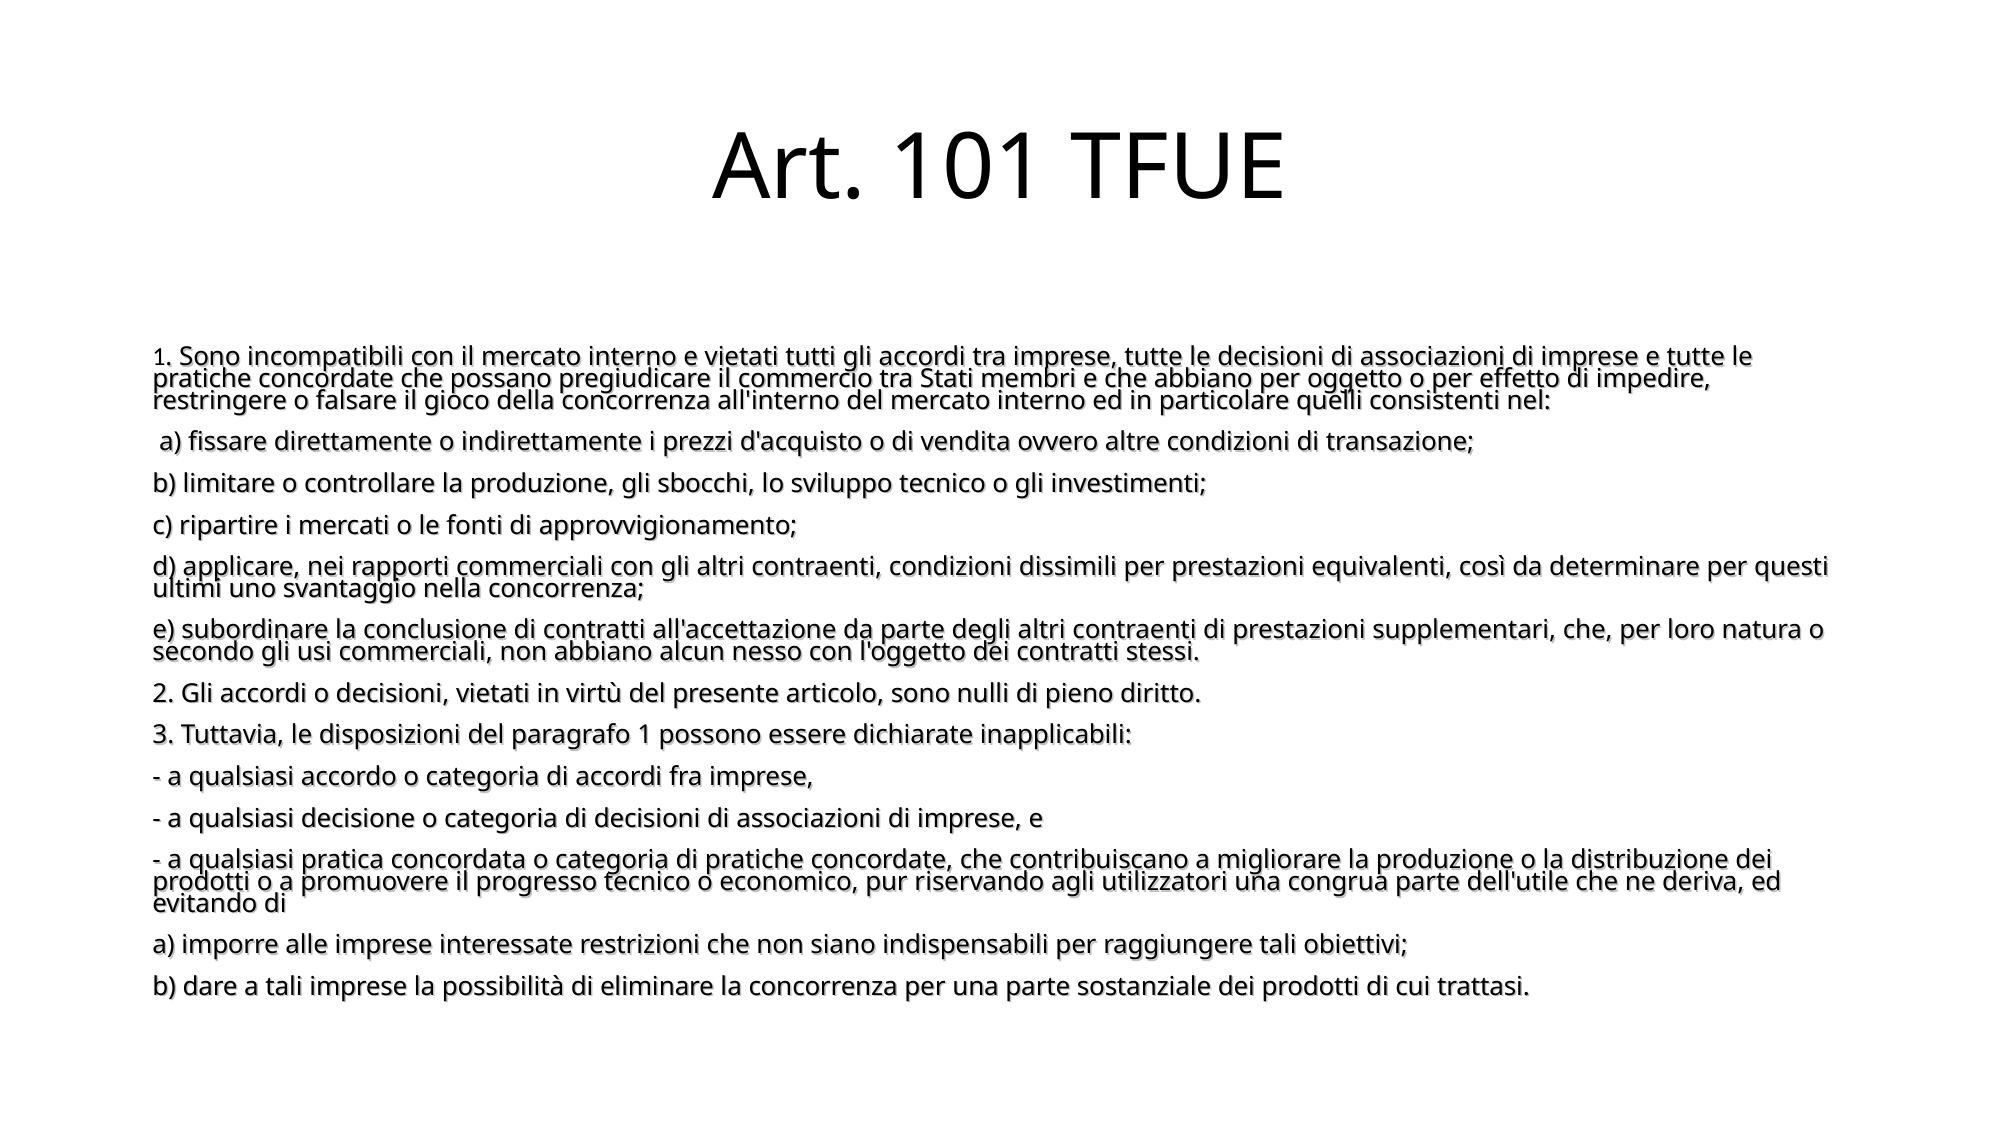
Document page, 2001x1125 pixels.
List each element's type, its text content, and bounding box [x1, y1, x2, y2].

list 1. Sono incompatibili con il mercato interno e vietati tutti gli accordi tra imprese, tutte le decisioni di associazioni di imprese e tutte le pratiche concordate che possano pregiudicare il commercio tra Stati membri e che abbiano per oggetto o per effetto di impedire, restringere o falsare il gioco della concorrenza all'interno del mercato interno ed in particolare quelli consistenti nel: a) fissare direttamente o indirettamente i prezzi d'acquisto o di vendita ovvero altre condizioni di transazione; b) limitare o controllare la produzione, gli sbocchi, lo sviluppo tecnico o gli investimenti; c) ripartire i mercati o le fonti di approvvigionamento; d) applicare, nei rapporti commerciali con gli altri contraenti, condizioni dissimili per prestazioni equivalenti, così da determinare per questi ultimi uno svantaggio nella concorrenza; e) subordinare la conclusione di contratti all'accettazione da parte degli altri contraenti di prestazioni supplementari, che, per loro natura o secondo gli usi commerciali, non abbiano alcun nesso con l'oggetto dei contratti stessi. 2. Gli accordi o decisioni, vietati in virtù del presente articolo, sono nulli di pieno diritto. 3. Tuttavia, le disposizioni del paragrafo 1 possono essere dichiarate inapplicabili: - a qualsiasi accordo o categoria di accordi fra imprese, - a qualsiasi decisione o categoria di decisioni di associazioni di imprese, e - a qualsiasi pratica concordata o categoria di pratiche concordate, che contribuiscano a migliorare la produzione o la distribuzione dei prodotti o a promuovere il progresso tecnico o economico, pur riservando agli utilizzatori una congrua parte dell'utile che ne deriva, ed evitando di a) imporre alle imprese interessate restrizioni che non siano indispensabili per raggiungere tali obiettivi; b) dare a tali imprese la possibilità di eliminare la concorrenza per una parte sostanziale dei prodotti di cui trattasi. [137, 299, 1863, 1014]
title Art. 101 TFUE [137, 59, 1863, 278]
